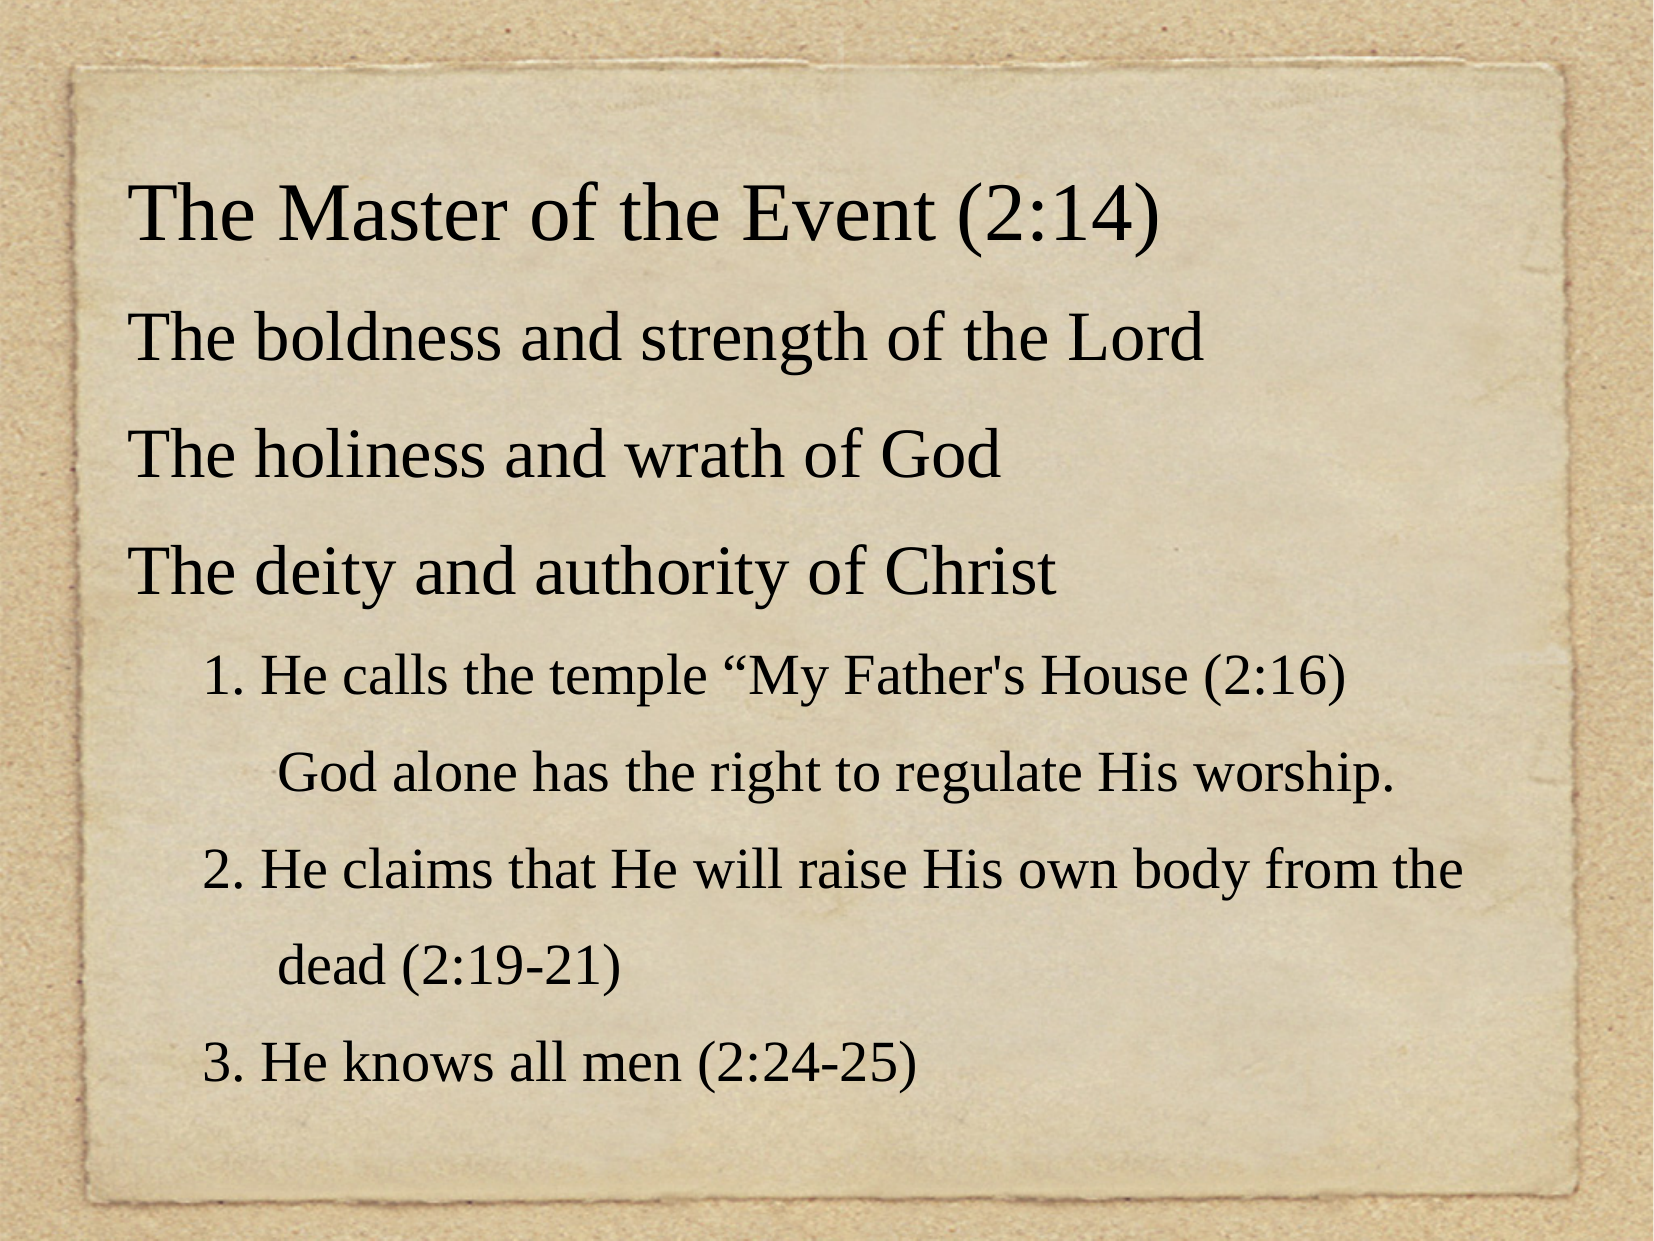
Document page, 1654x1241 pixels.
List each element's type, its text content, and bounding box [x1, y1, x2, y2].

text_box The Master of the Event (2:14) The boldness and strength of the Lord The holiness and wrath of God The deity and authority of Christ 1. He calls the temple “My Father's House (2:16) God alone has the right to regulate His worship. 2. He claims that He will raise His own body from the dead (2:19-21) 3. He knows all men (2:24-25) [112, 112, 1538, 1063]
picture [0, 0, 1654, 1241]
